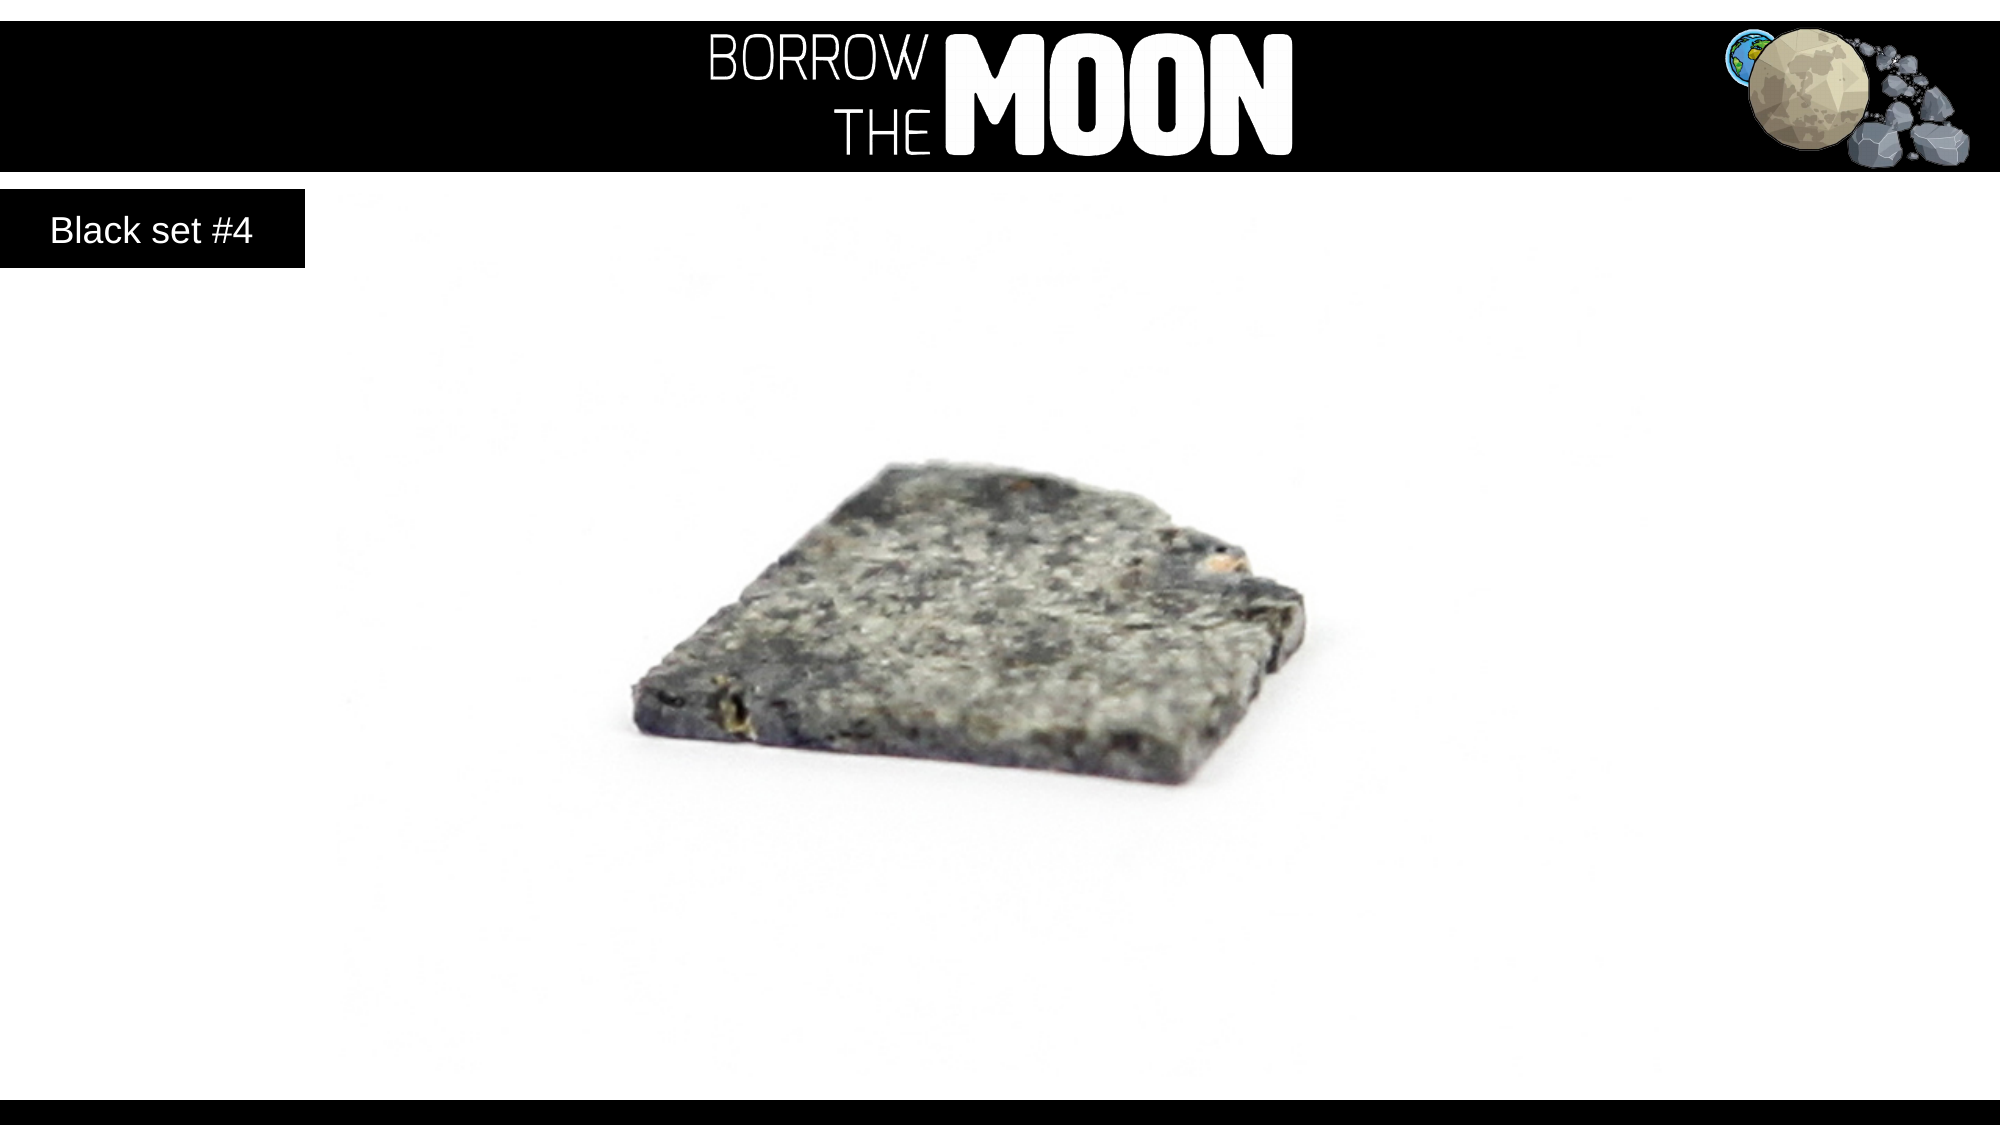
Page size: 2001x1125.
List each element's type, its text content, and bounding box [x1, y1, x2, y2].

text_box Black set #4 [0, 189, 305, 268]
picture [336, 193, 1663, 1077]
